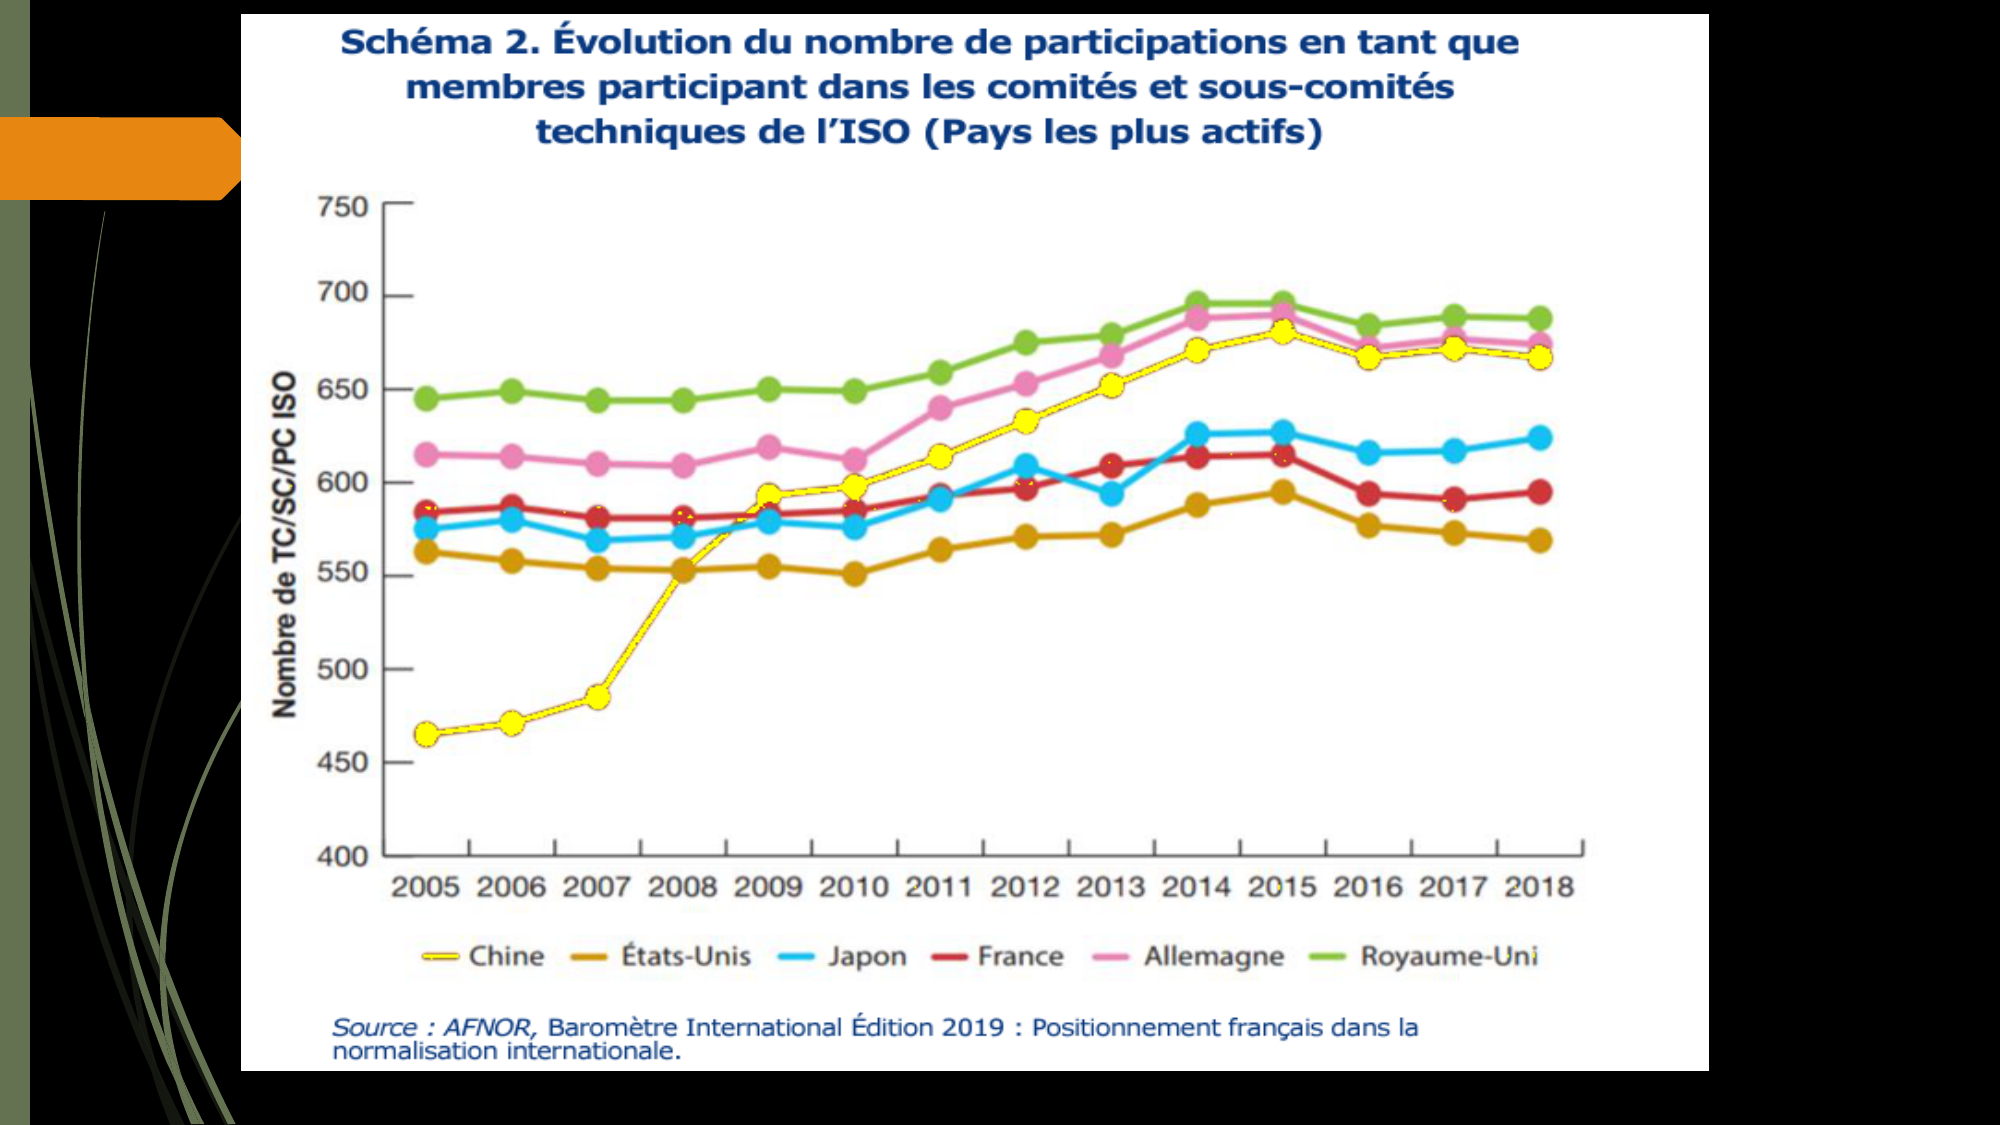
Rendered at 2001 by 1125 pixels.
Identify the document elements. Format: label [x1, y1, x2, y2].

picture [241, 14, 1709, 1071]
